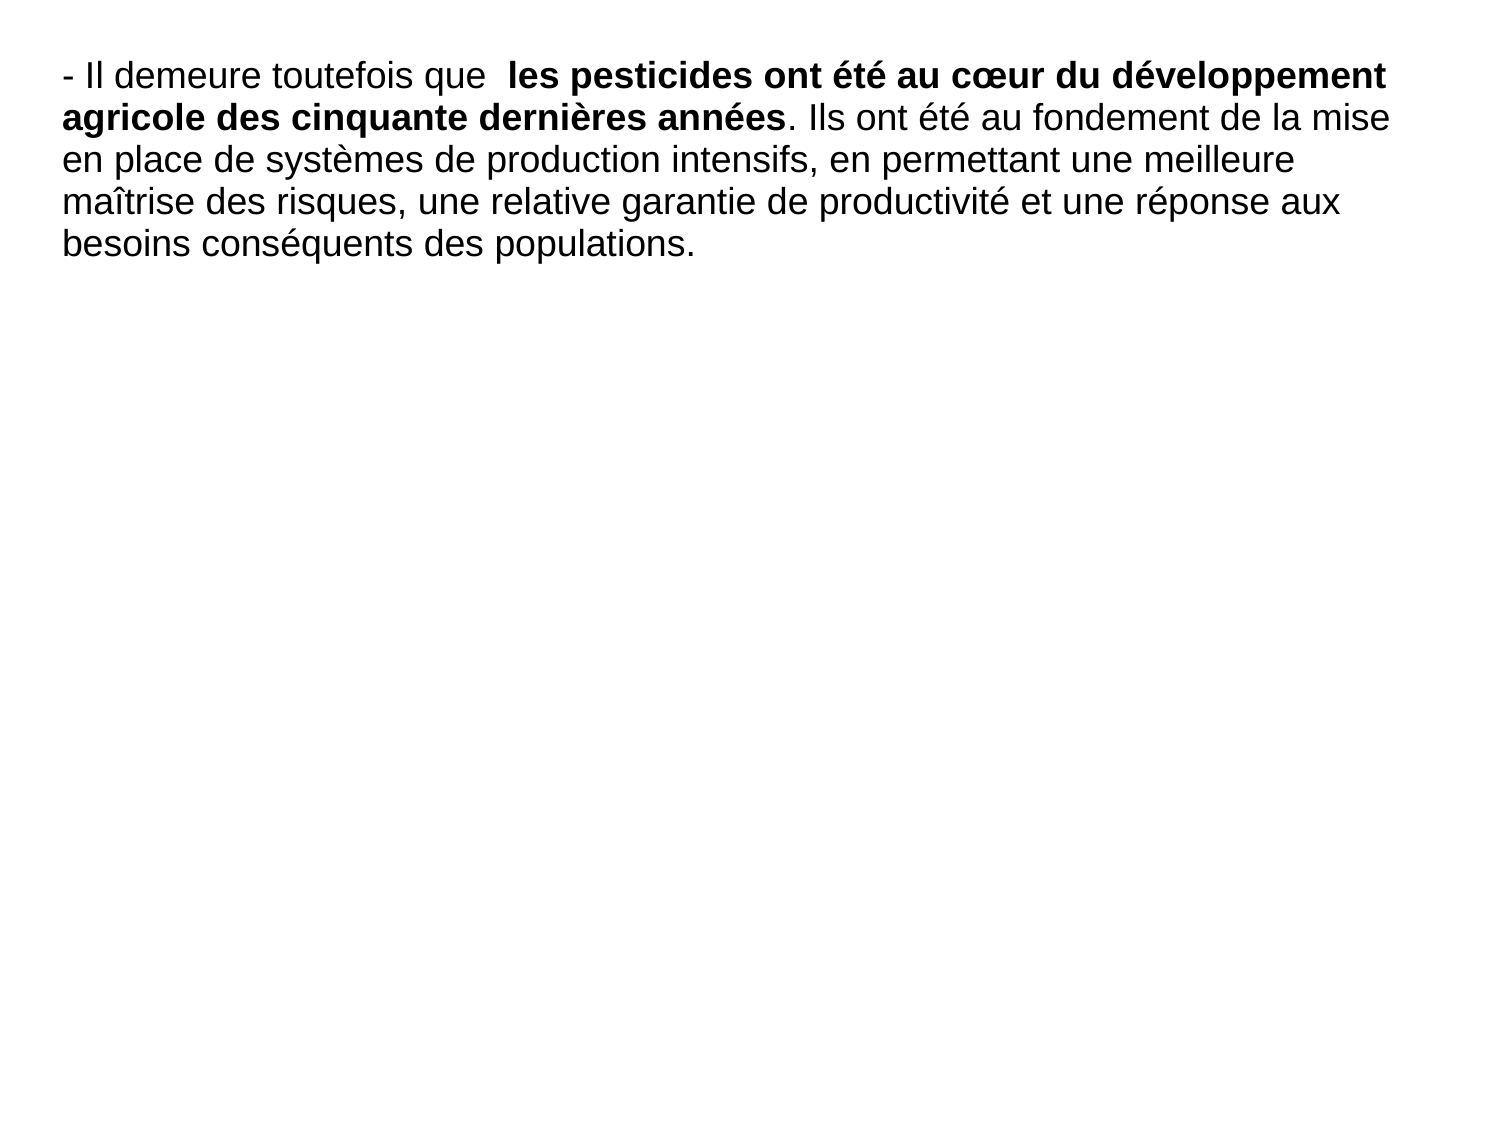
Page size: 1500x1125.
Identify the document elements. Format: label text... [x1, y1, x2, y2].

text_box - Il demeure toutefois que les pesticides ont été au cœur du développement agricole des cinquante dernières années. Ils ont été au fondement de la mise en place de systèmes de production intensifs, en permettant une meilleure maîtrise des risques, une relative garantie de productivité et une réponse aux besoins conséquents des populations. [47, 47, 1426, 359]
